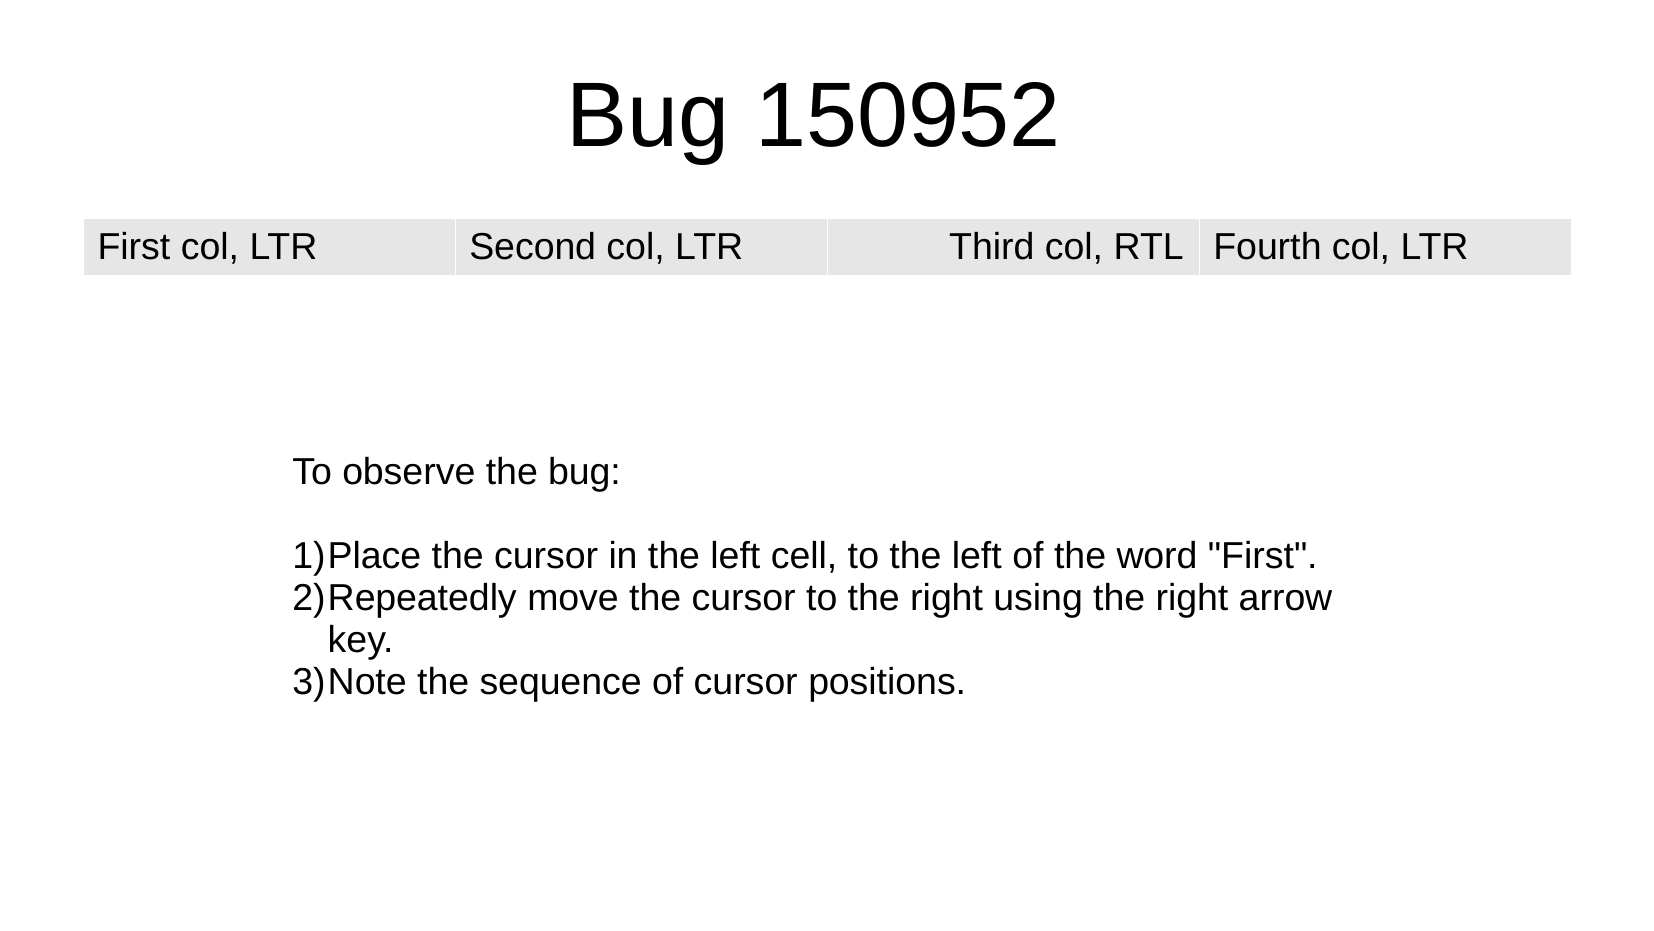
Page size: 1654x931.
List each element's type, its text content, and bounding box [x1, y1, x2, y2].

table_header First col, LTR [84, 219, 455, 275]
title Bug 150952 [82, 37, 1571, 193]
table_header Second col, LTR [456, 219, 827, 275]
table_header Third col, RTL [828, 219, 1199, 275]
table_header Fourth col, LTR [1200, 219, 1571, 275]
text_box To observe the bug: Place the cursor in the left cell, to the left of the word "First". Repeatedly move the cursor to the right using the right arrow key. Note the sequence of cursor positions. [277, 442, 1371, 794]
